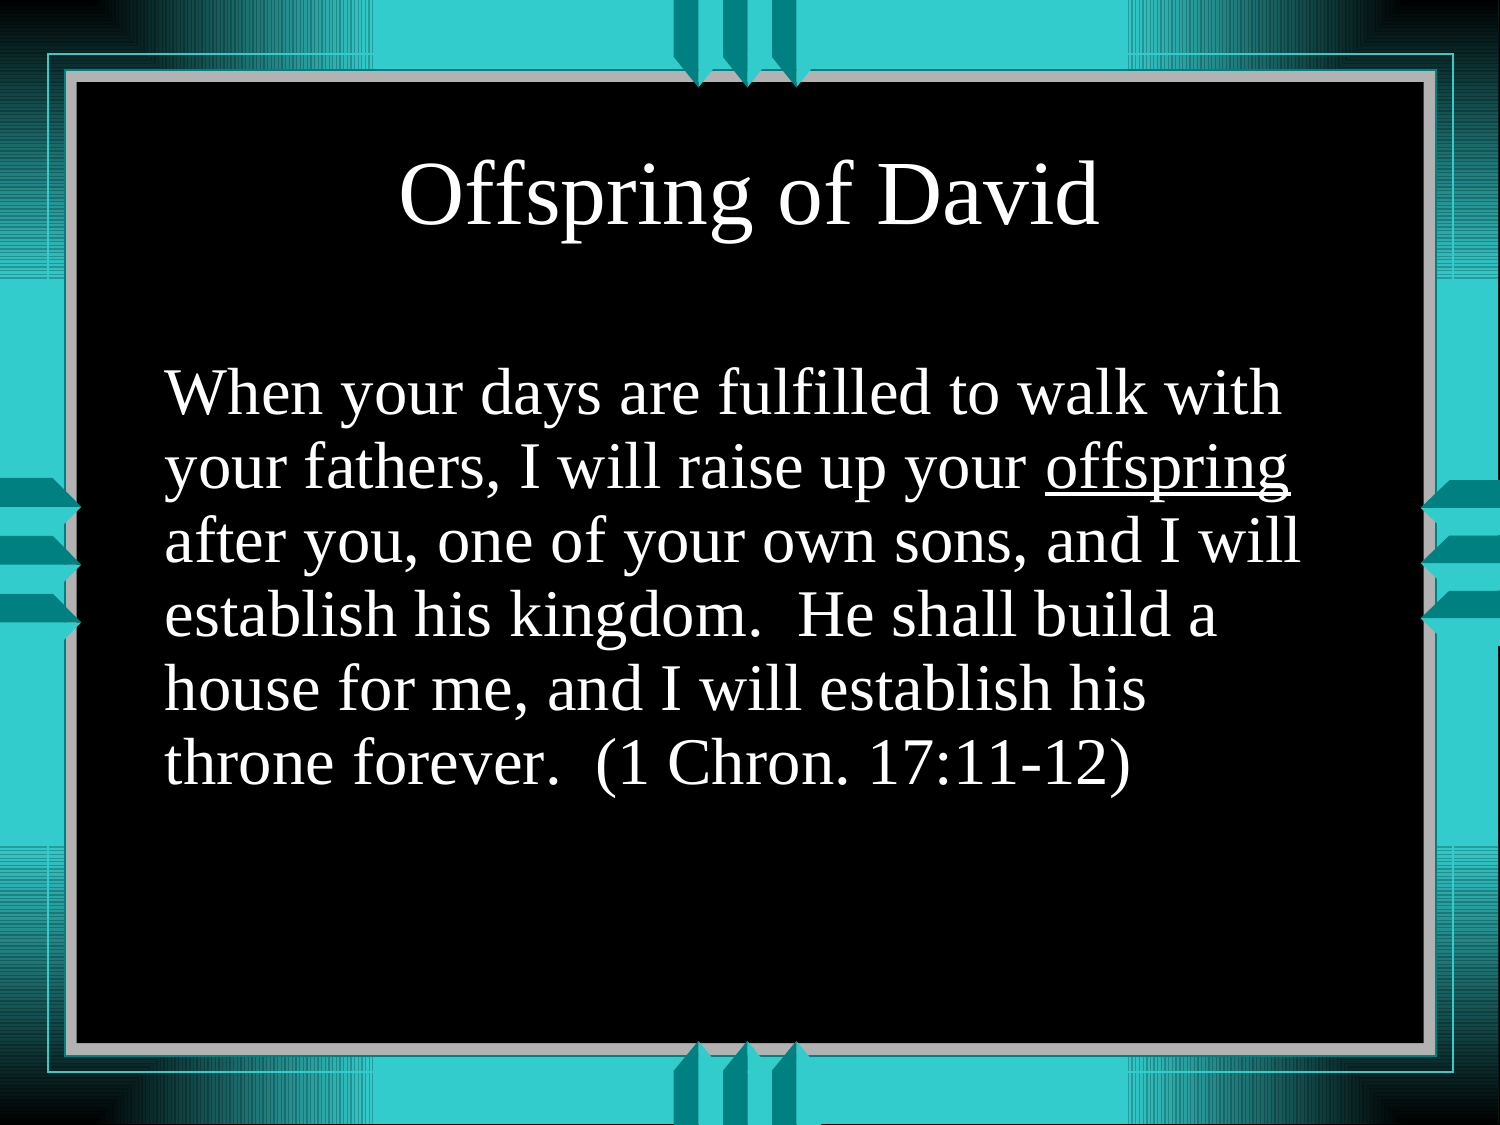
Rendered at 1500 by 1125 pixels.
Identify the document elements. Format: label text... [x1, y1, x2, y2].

text_box When your days are fulfilled to walk with your fathers, I will raise up your offspring after you, one of your own sons, and I will establish his kingdom. He shall build a house for me, and I will establish his throne forever. (1 Chron. 17:11-12) [150, 347, 1351, 807]
title Offspring of David [112, 107, 1388, 281]
